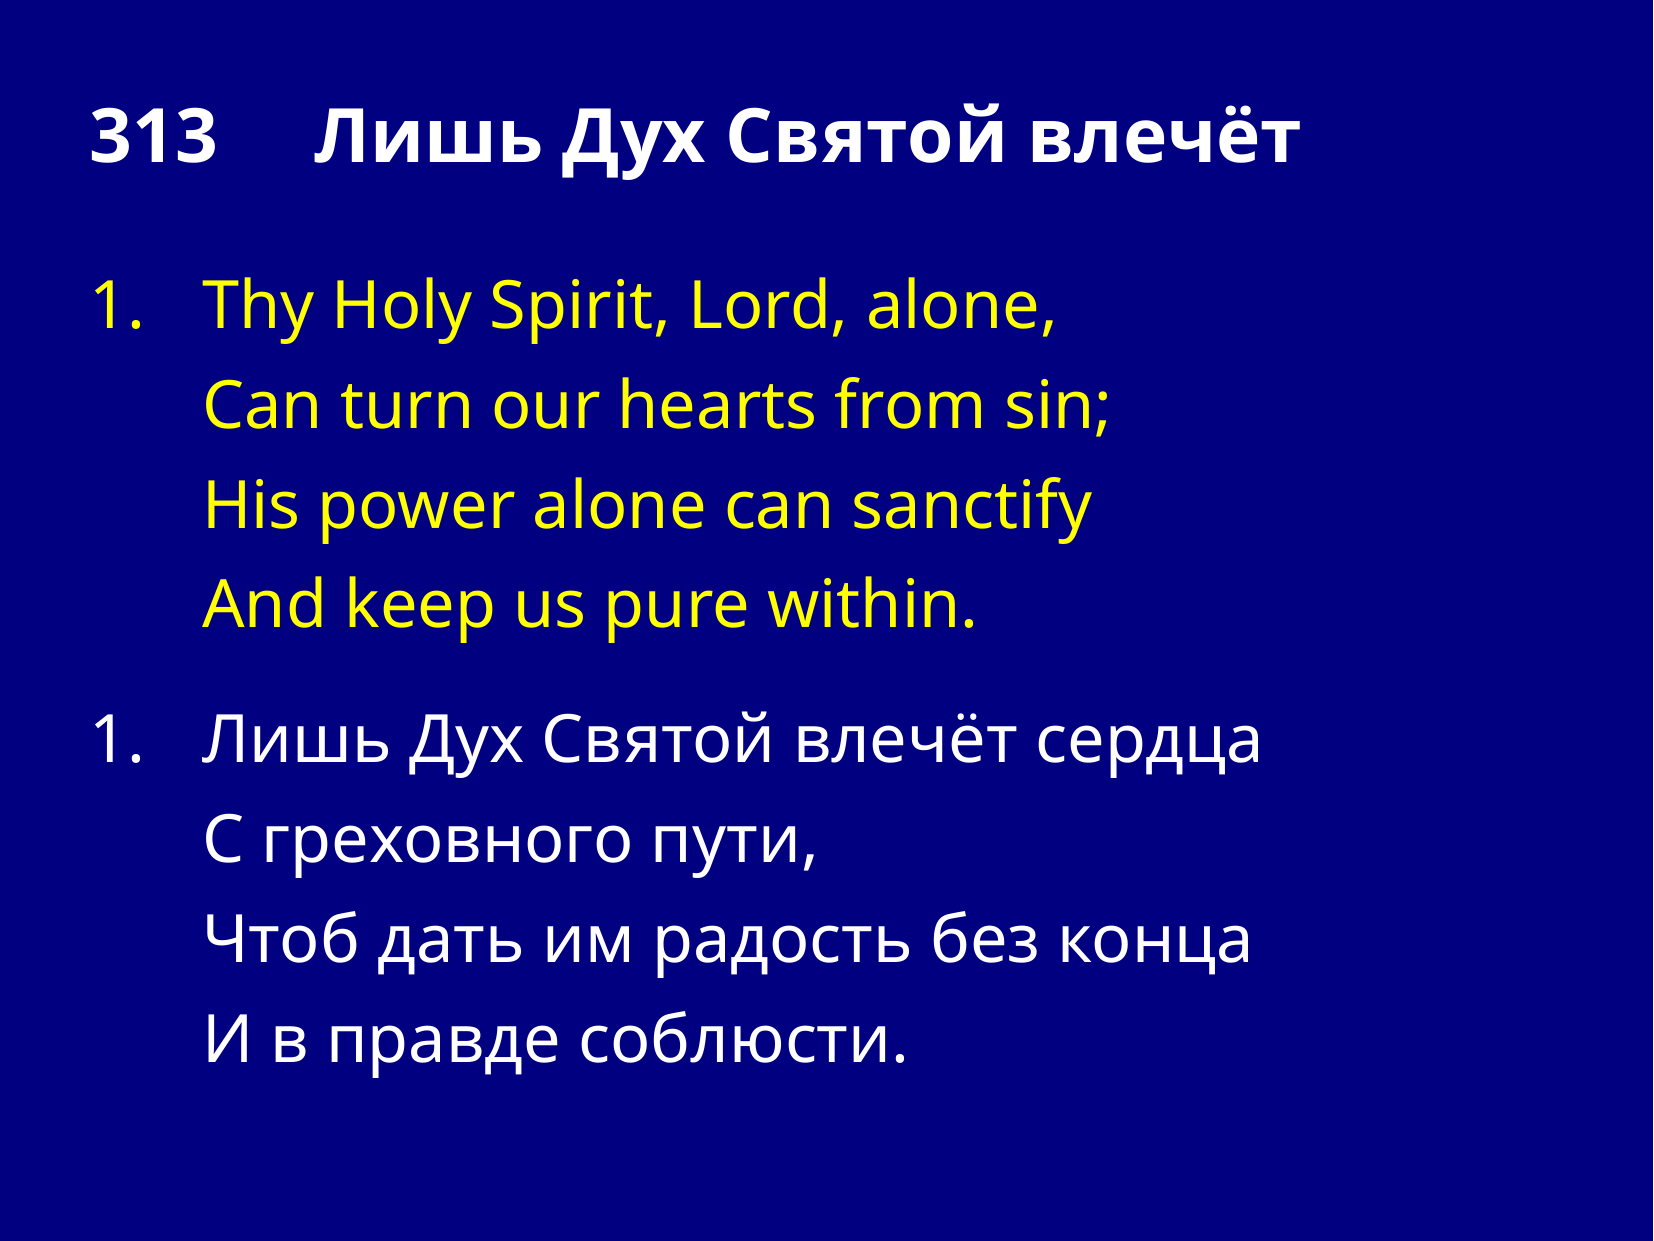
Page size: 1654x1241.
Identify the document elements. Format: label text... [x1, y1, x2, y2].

text_box 313 Лишь Дух Святой влечёт [75, 75, 1576, 188]
text_box 1. Лишь Дух Святой влечёт сердца С греховного пути, Чтоб дать им радость без конца И в правде соблюсти. [75, 675, 1576, 1163]
text_box 1. Thy Holy Spirit, Lord, alone, Can turn our hearts from sin; His power alone can sanctify And keep us pure within. [75, 188, 1576, 638]
